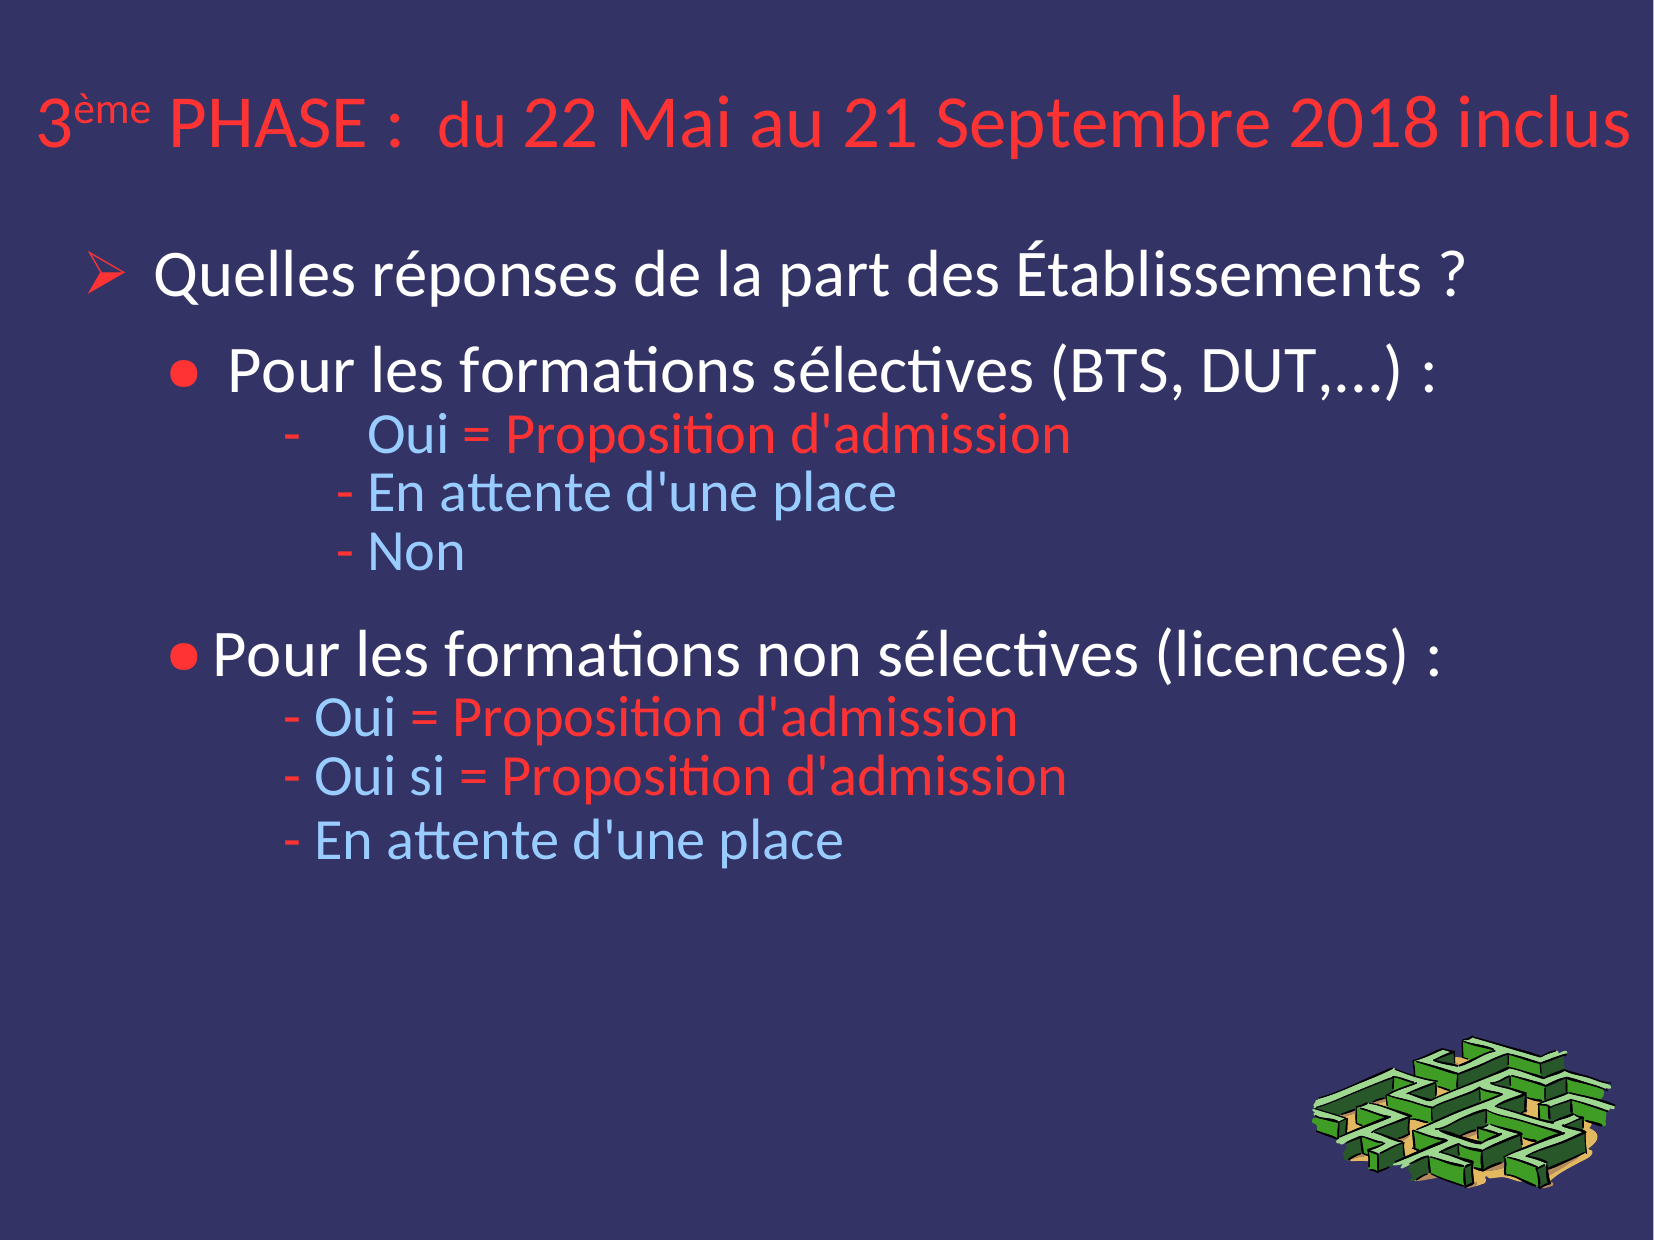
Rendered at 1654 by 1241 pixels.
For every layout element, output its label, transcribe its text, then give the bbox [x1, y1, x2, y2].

text_box 3ème PHASE : du 22 Mai au 21 Septembre 2018 inclus [35, 82, 1654, 175]
list Quelles réponses de la part des Établissements ? Pour les formations sélectives (BTS, DUT,...) : - Oui = Proposition d'admission - En attente d'une place - Non Pour les formations non sélectives (licences) : - Oui = Proposition d'admission - Oui si = Proposition d'admission - En attente d'une place [70, 246, 1583, 1241]
